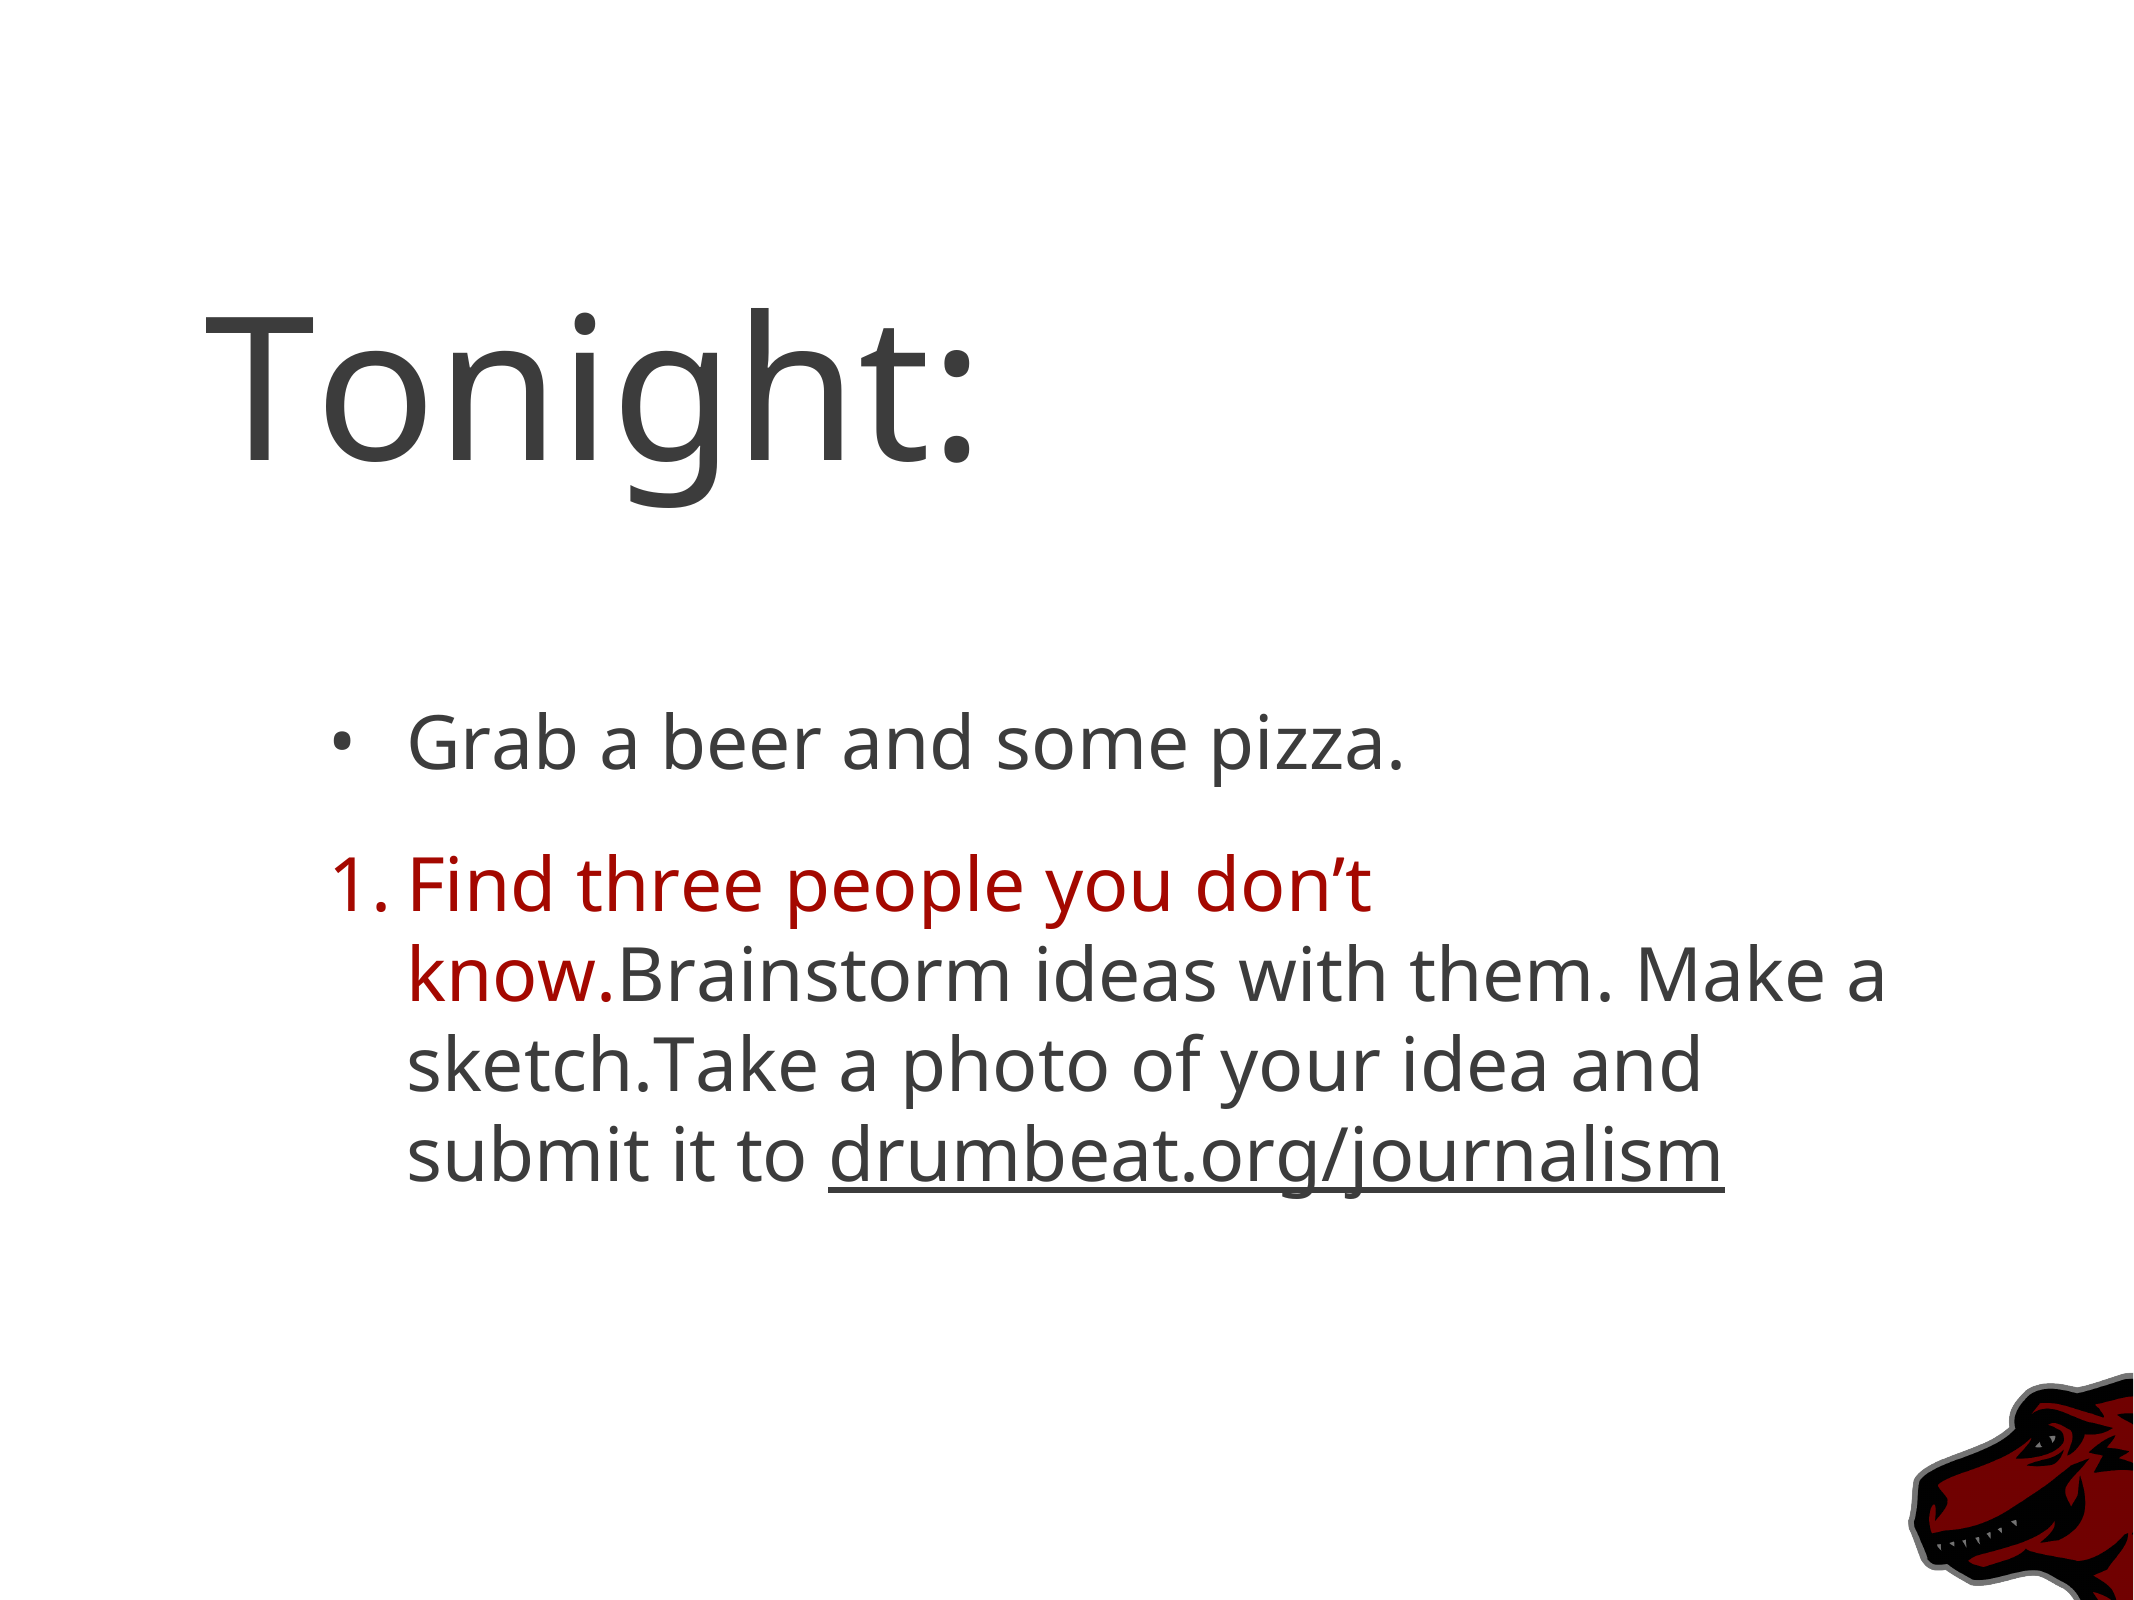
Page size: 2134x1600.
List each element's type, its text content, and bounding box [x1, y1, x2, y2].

picture [1889, 1372, 2134, 1600]
text_box Tonight: Grab a beer and some pizza. Find three people you don’t know.Brainstorm ideas with them. Make a sketch.Take a photo of your idea and submit it to drumbeat.org/journalism [204, 260, 1921, 1332]
